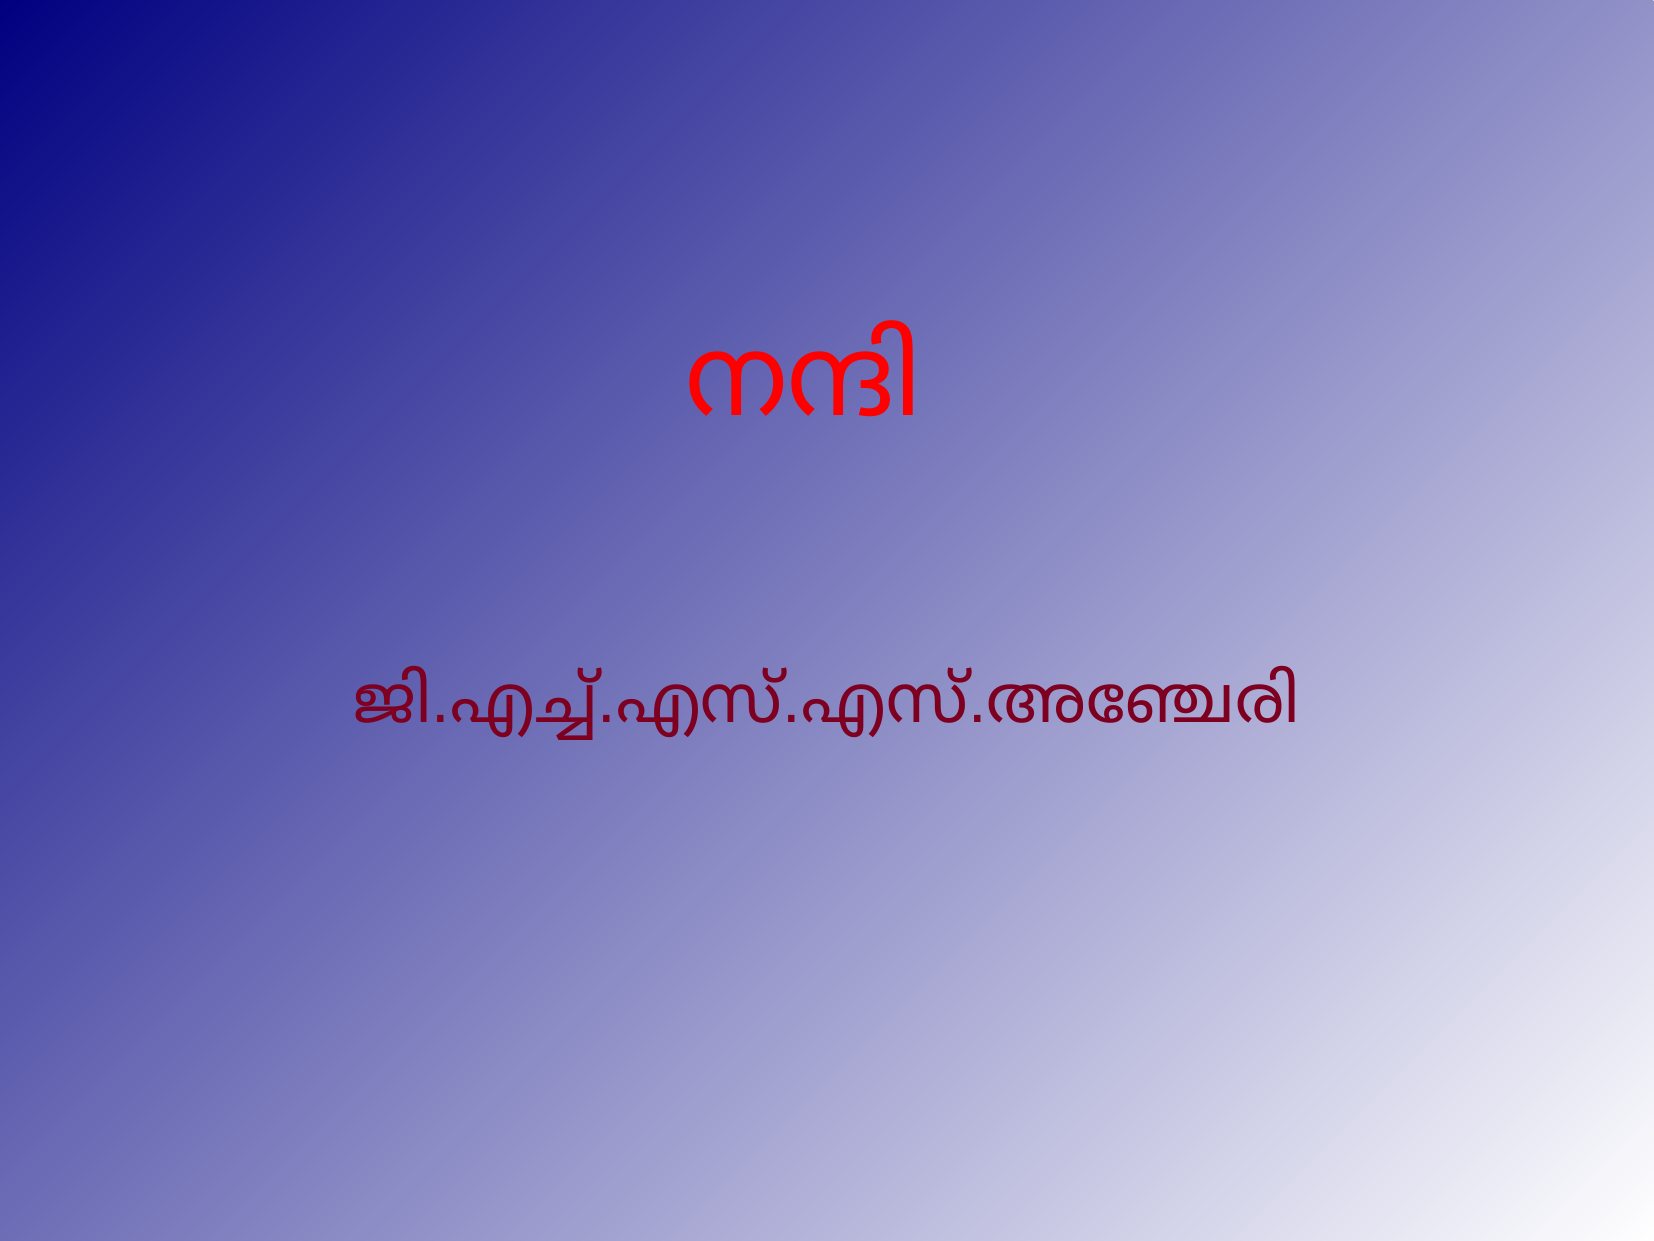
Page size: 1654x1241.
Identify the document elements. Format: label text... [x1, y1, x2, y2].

subtitle ജി.എച്ച്.എസ്.എസ്.അഞ്ചേരി [82, 290, 1571, 1109]
title നന്ദി [59, 280, 1548, 473]
